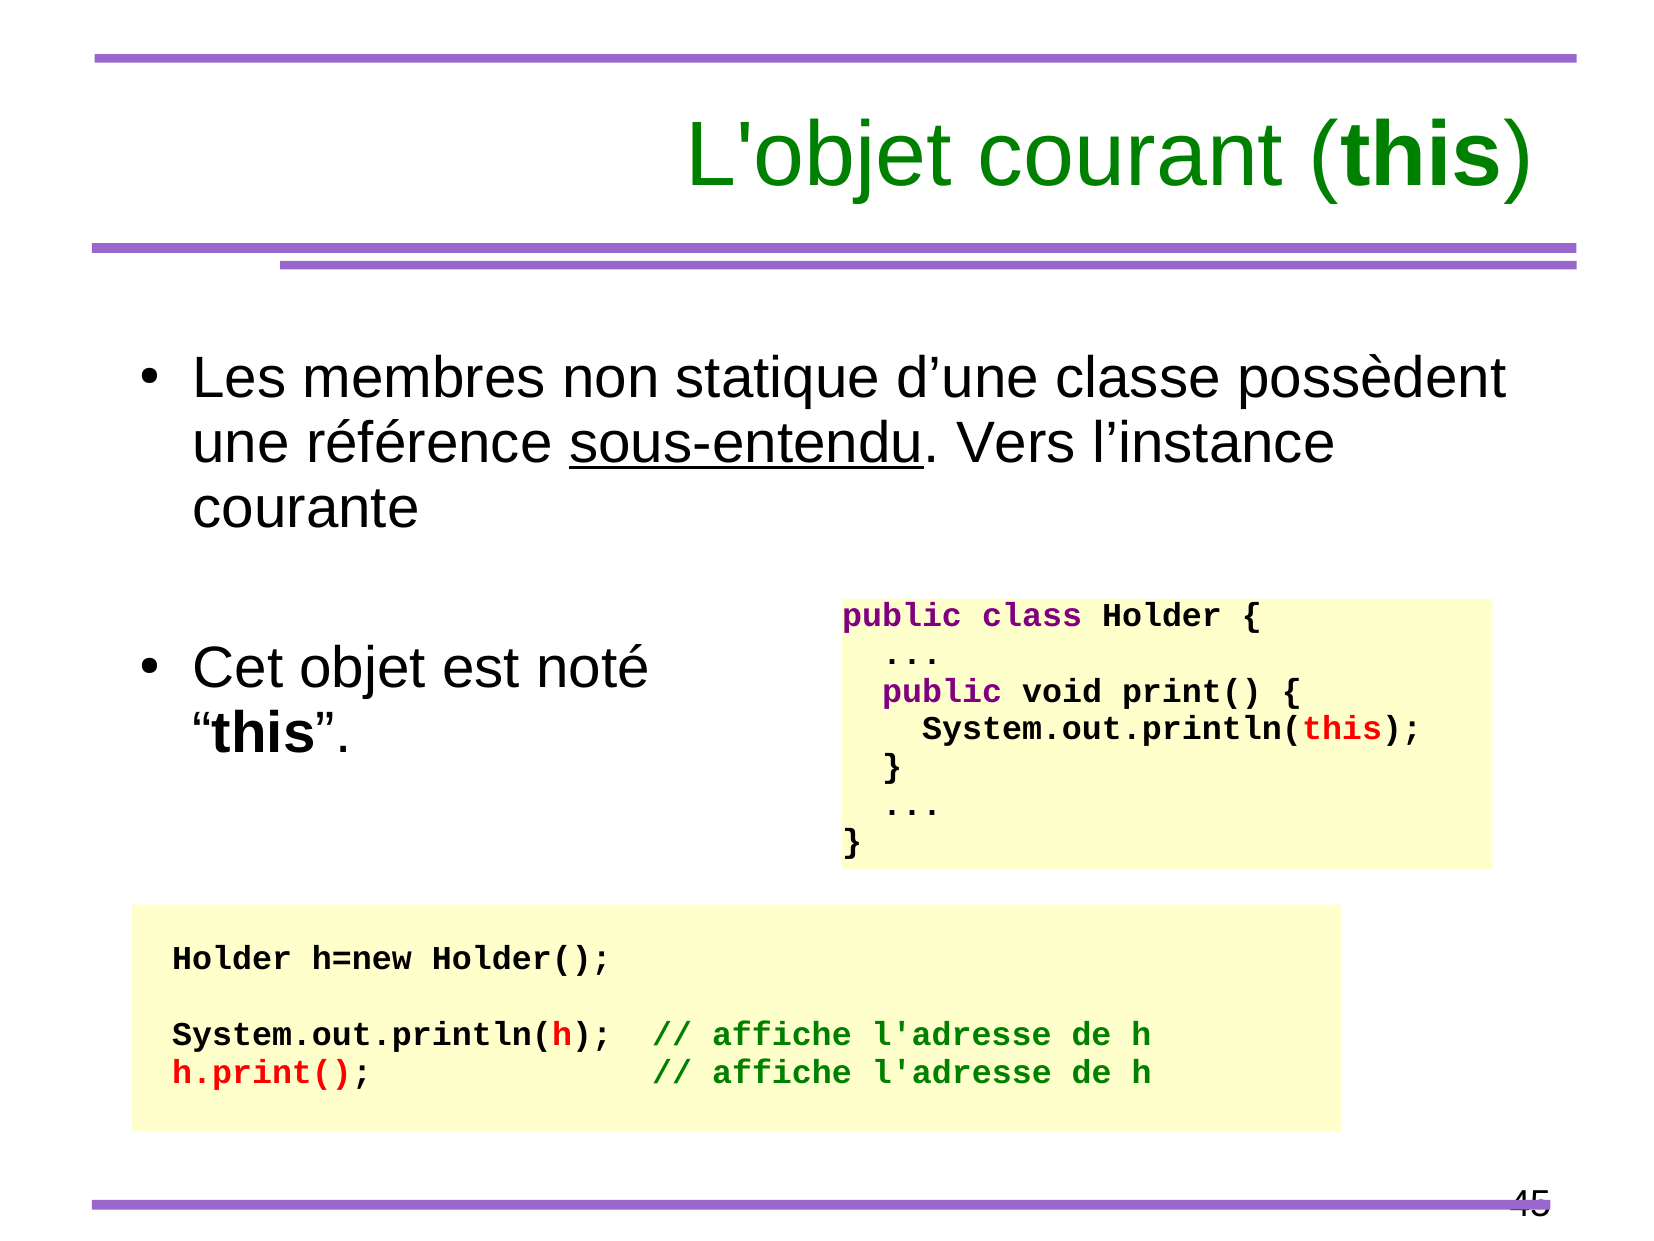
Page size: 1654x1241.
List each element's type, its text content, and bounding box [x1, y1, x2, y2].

list Les membres non statique d’une classe possèdent une référence sous-entendu. Vers l’instance courante Cet objet est noté “this”. [121, 344, 1534, 1127]
title L'objet courant (this) [121, 49, 1534, 257]
text_box public class Holder { ... public void print() { System.out.println(this); } ... } [842, 598, 1493, 869]
text_box Holder h=new Holder(); System.out.println(h); // affiche l'adresse de h h.print(); // affiche l'adresse de h [132, 904, 1342, 1132]
